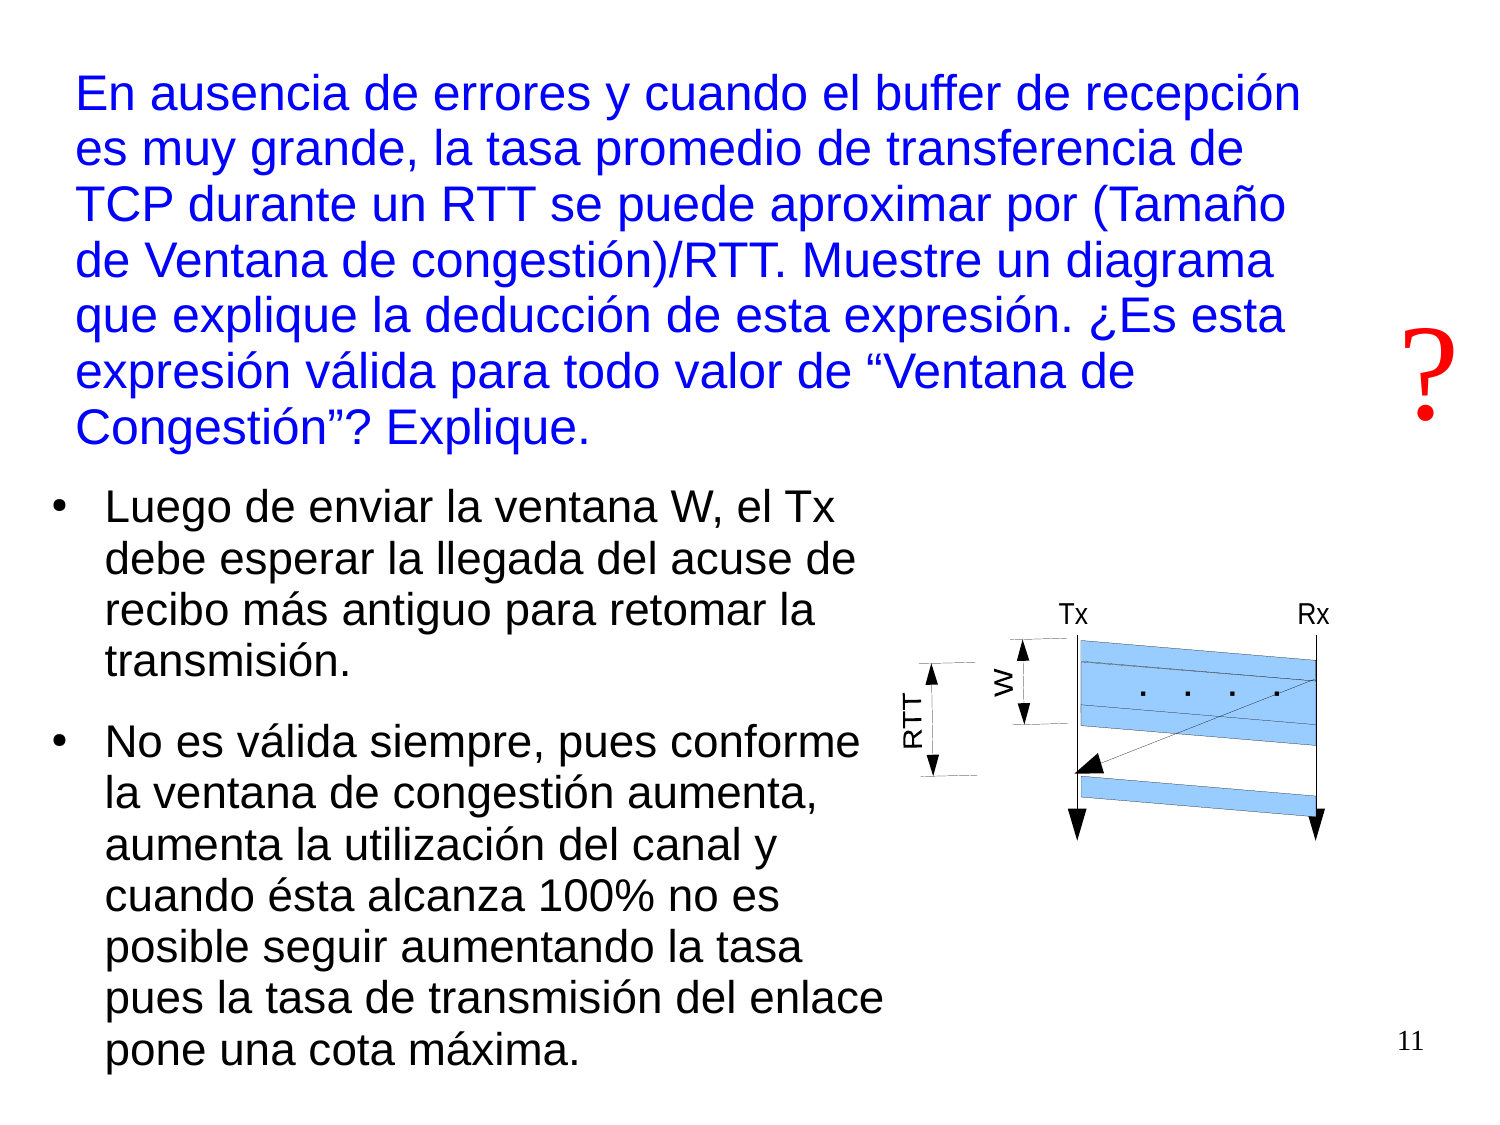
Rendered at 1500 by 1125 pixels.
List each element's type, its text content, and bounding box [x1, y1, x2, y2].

list Luego de enviar la ventana W, el Tx debe esperar la llegada del acuse de recibo más antiguo para retomar la transmisión. No es válida siempre, pues conforme la ventana de congestión aumenta, aumenta la utilización del canal y cuando ésta alcanza 100% no es posible seguir aumentando la tasa pues la tasa de transmisión del enlace pone una cota máxima. [33, 481, 903, 1075]
title En ausencia de errores y cuando el buffer de recepción es muy grande, la tasa promedio de transferencia de TCP durante un RTT se puede aproximar por (Tamaño de Ventana de congestión)/RTT. Muestre un diagrama que explique la deducción de esta expresión. ¿Es esta expresión válida para todo valor de “Ventana de Congestión”? Explique. [75, 44, 1338, 475]
chart [864, 562, 1386, 873]
